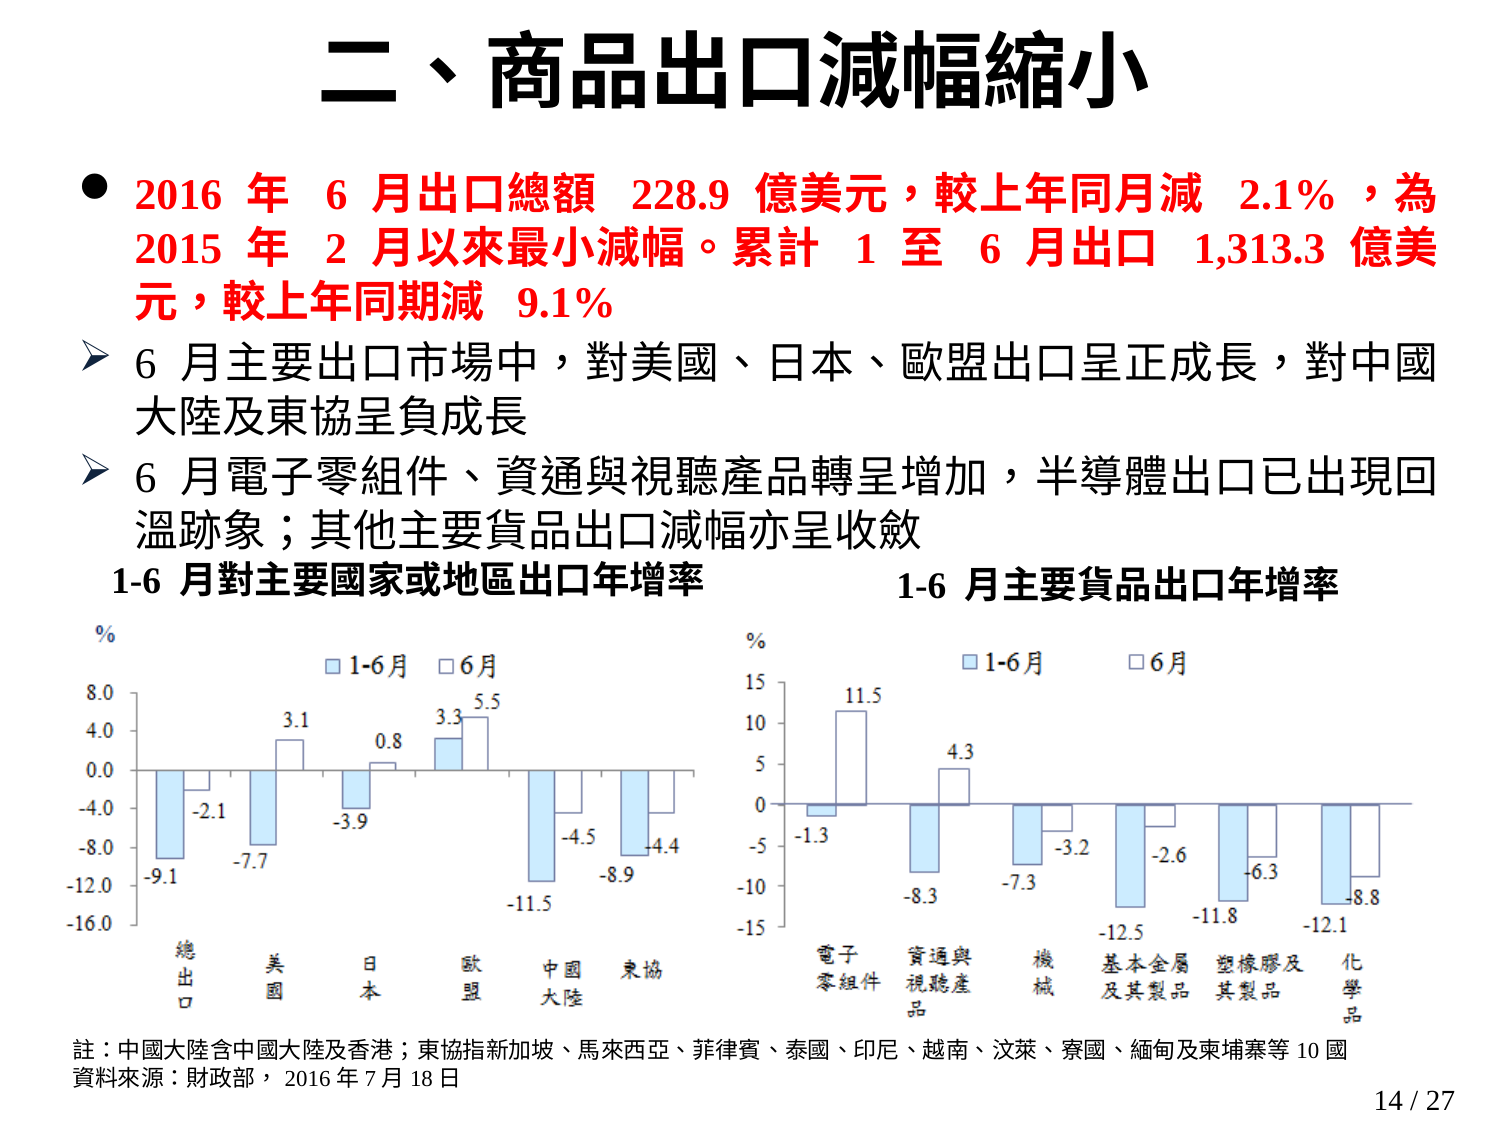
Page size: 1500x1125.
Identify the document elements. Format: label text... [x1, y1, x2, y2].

picture [47, 612, 1453, 1028]
text_box 1-6 月主要貨品出口年增率 [837, 553, 1417, 612]
text_box 註：中國大陸含中國大陸及香港；東協指新加坡、馬來西亞、菲律賓、泰國、印尼、越南、汶萊、寮國、緬甸及柬埔寨等10國 資料來源：財政部，2016年7月18日 [57, 1029, 1460, 1097]
text_box 二、商品出口減幅縮小 [0, 0, 1469, 138]
text_box 1-6 月對主要國家或地區出口年增率 [76, 549, 759, 609]
text_box 2016 年 6 月出口總額 228.9 億美元，較上年同月減 2.1%，為 2015 年 2 月以來最小減幅。累計 1 至 6 月出口 1,313.3 億美元，較上年同期減 9.1% 6 月主要出口市場中，對美國、日本、歐盟出口呈正成長，對中國大陸及東協呈負成長 6 月電子零組件、資通與視聽產品轉呈增加，半導體出口已出現回溫跡象；其他主要貨品出口減幅亦呈收斂 [31, 149, 1469, 550]
